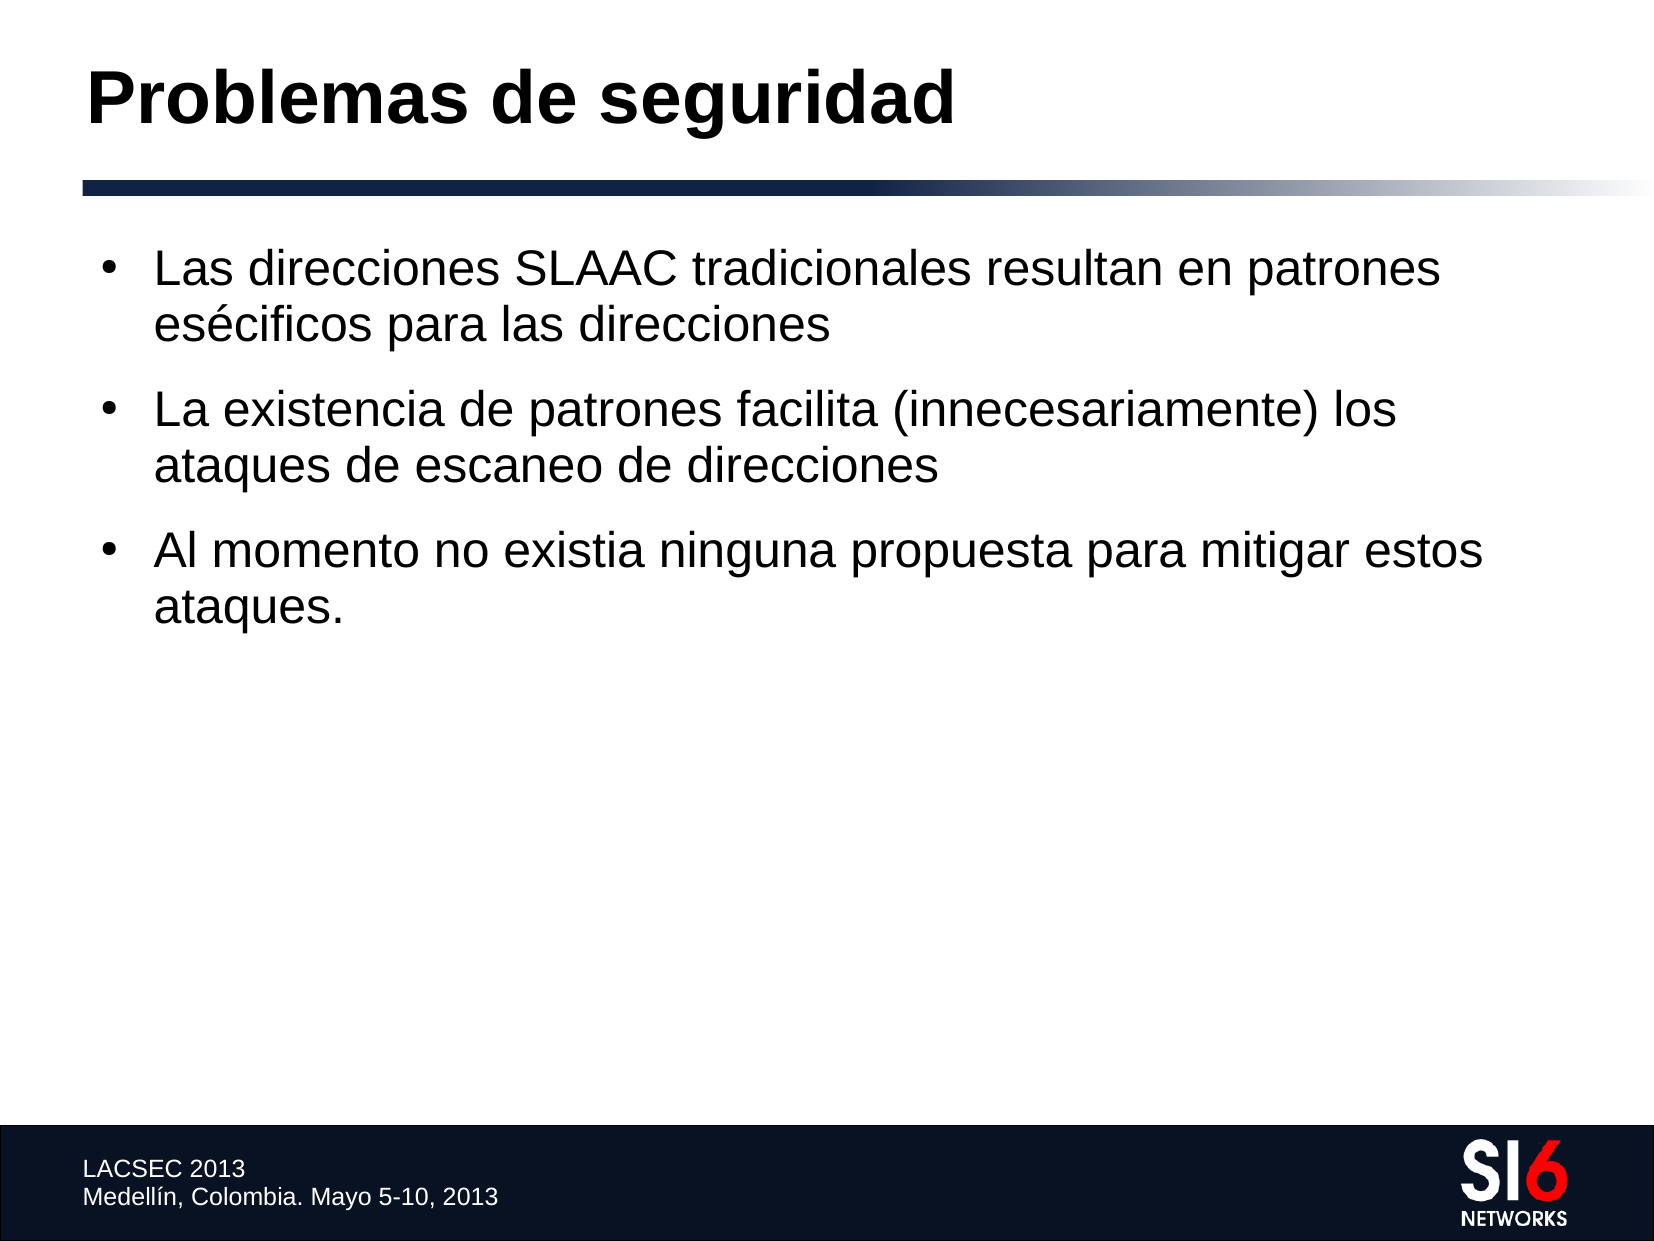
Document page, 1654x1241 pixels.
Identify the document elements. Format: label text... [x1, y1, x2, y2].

picture [1461, 1139, 1567, 1226]
title Problemas de seguridad [86, 30, 1576, 166]
list Las direcciones SLAAC tradicionales resultan en patrones esécificos para las direcciones La existencia de patrones facilita (innecesariamente) los ataques de escaneo de direcciones Al momento no existia ninguna propuesta para mitigar estos ataques. [82, 240, 1571, 1059]
